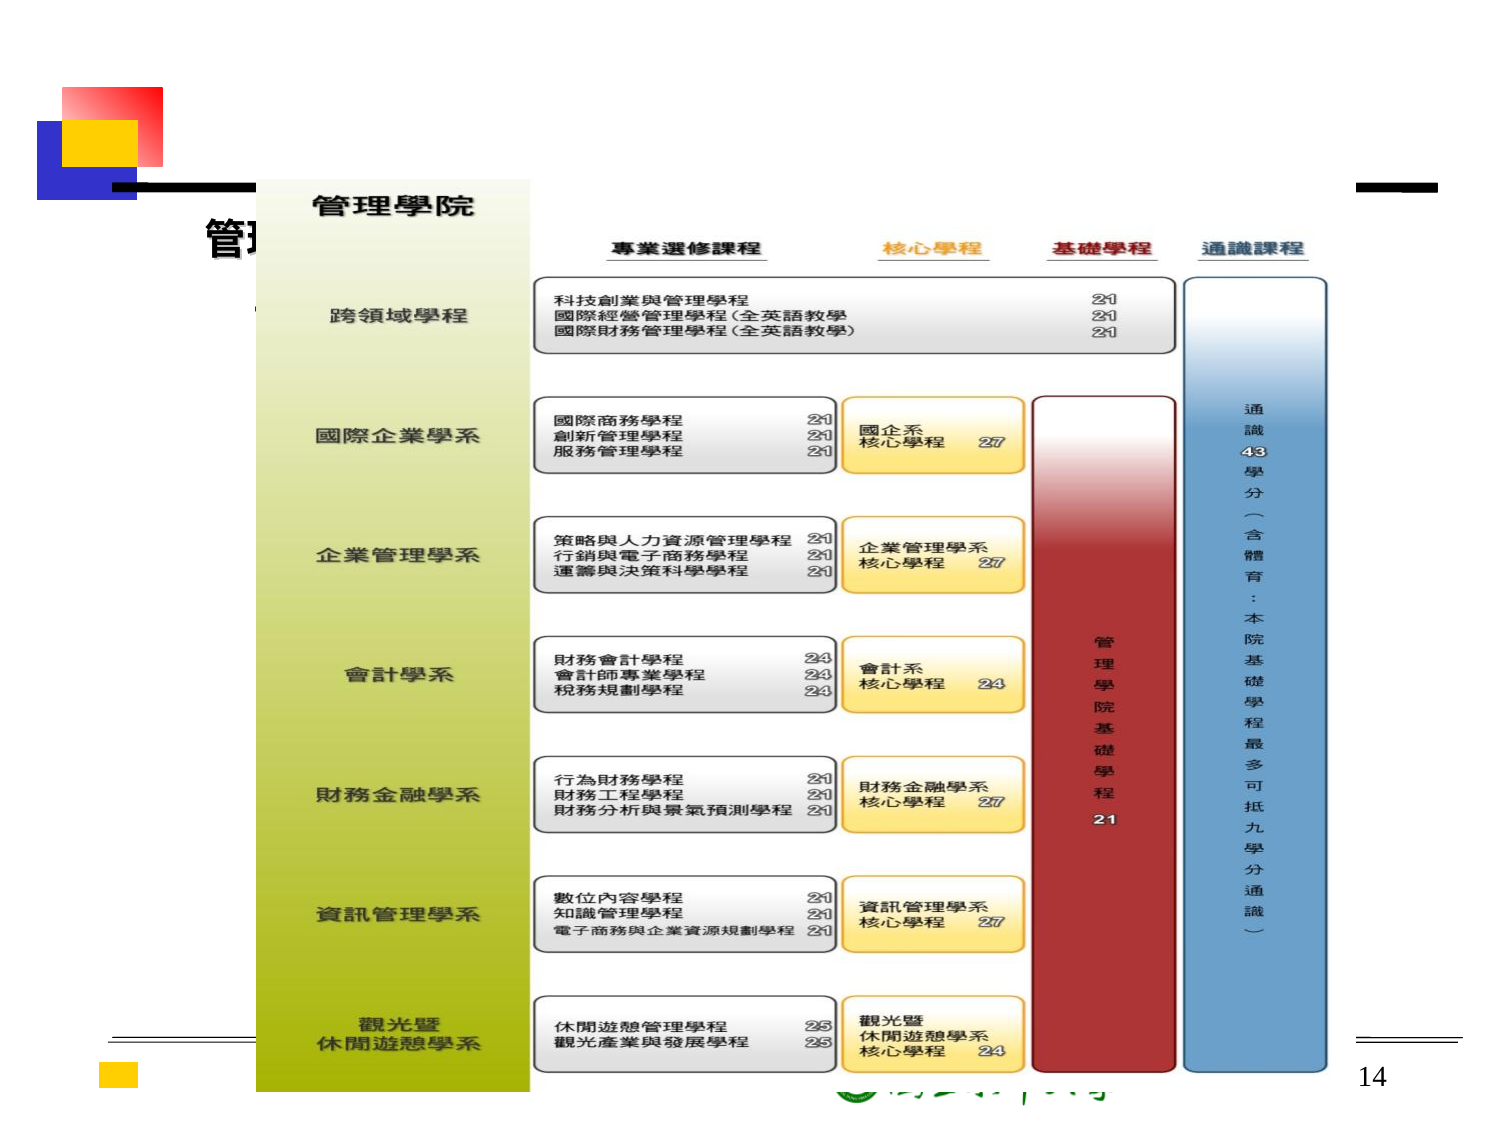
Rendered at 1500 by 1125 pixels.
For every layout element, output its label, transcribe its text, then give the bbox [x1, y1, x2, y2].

list 管理學院的主修領域 = 院基礎學程 + 學系核心學程 + 學系專業選修學程擇一 [120, 41, 1375, 206]
text_box 14 [1342, 1050, 1468, 1101]
picture [256, 179, 1356, 1093]
